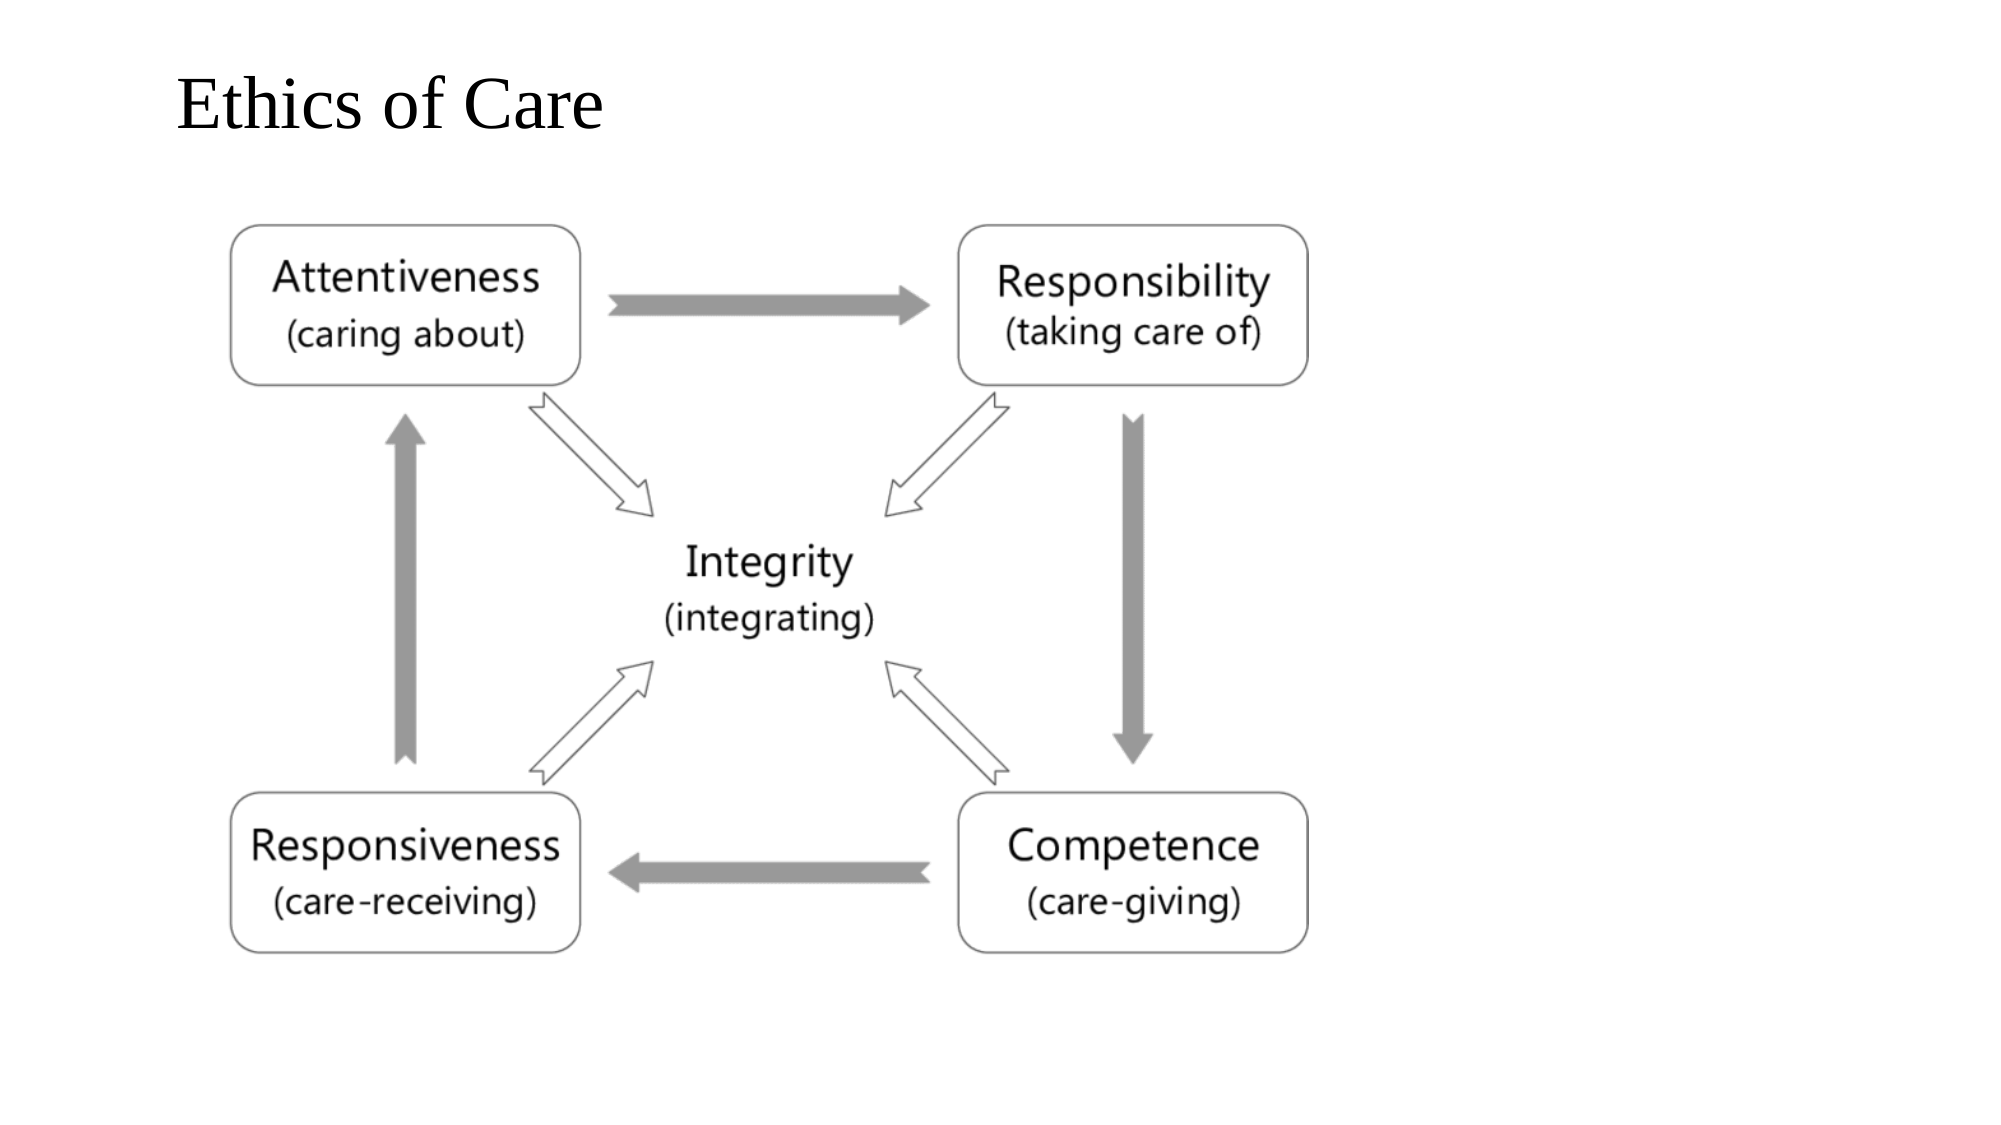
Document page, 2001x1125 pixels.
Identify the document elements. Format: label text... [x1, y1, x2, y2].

text_box Ethics of Care [161, 45, 1245, 152]
picture [225, 223, 1309, 955]
